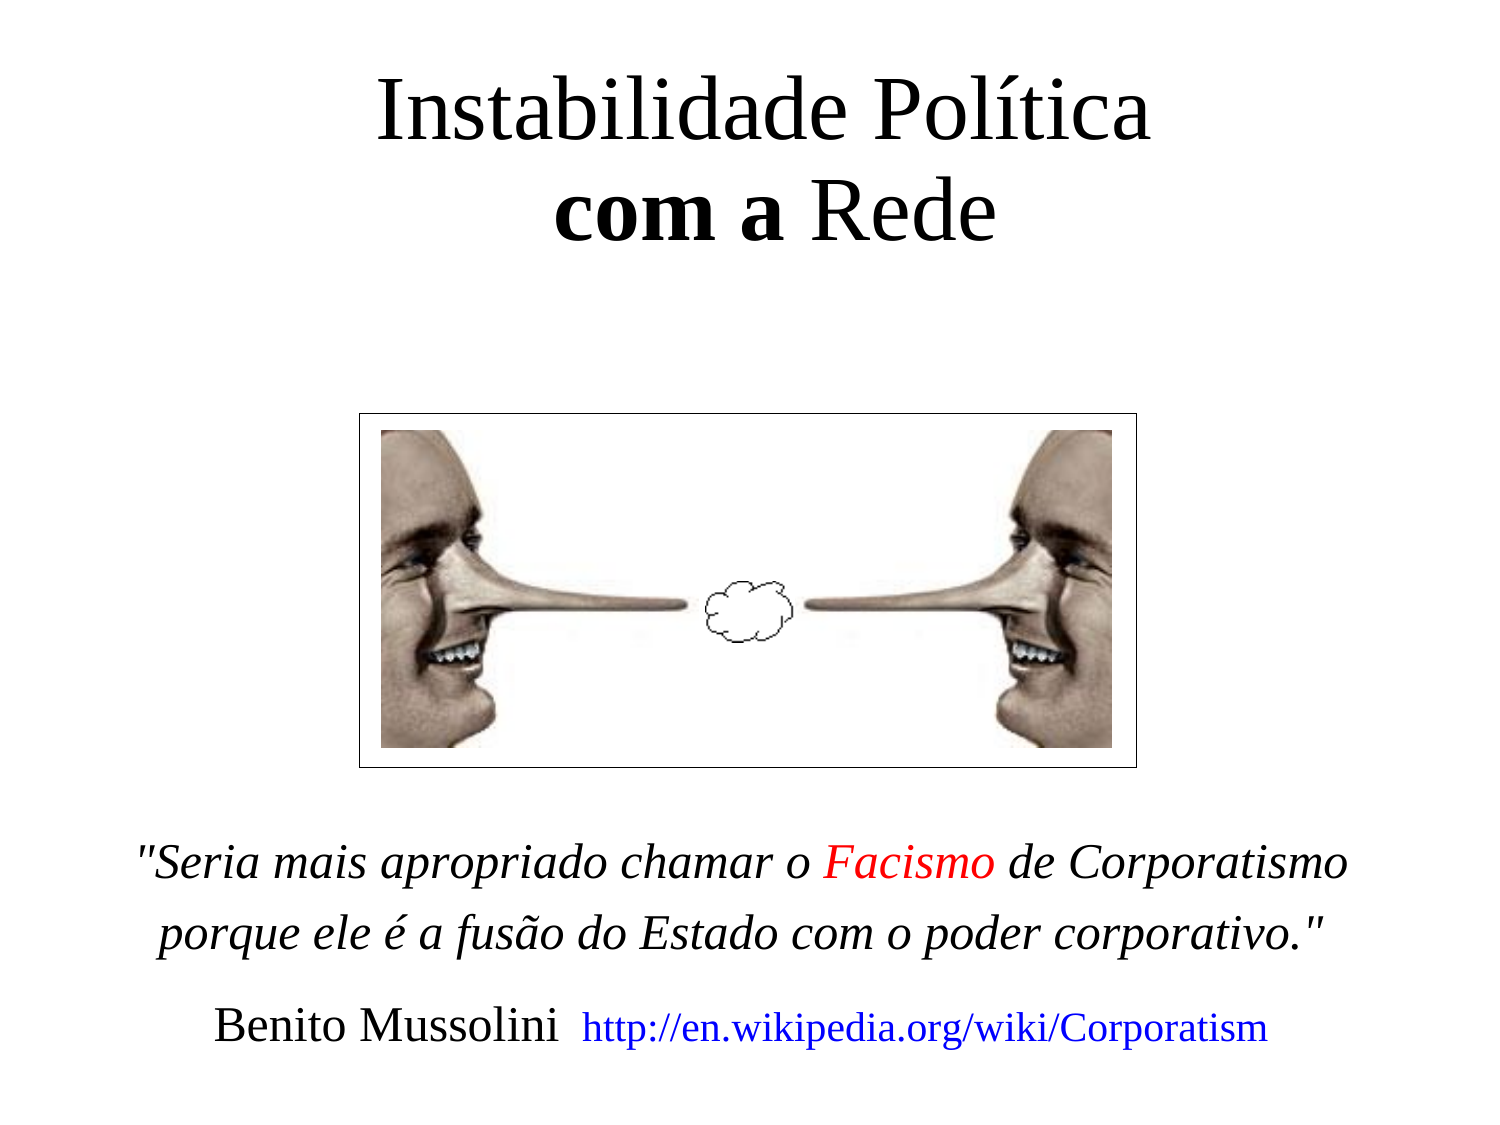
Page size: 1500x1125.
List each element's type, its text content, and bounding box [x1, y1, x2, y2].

title Instabilidade Política com a Rede [138, 50, 1414, 269]
picture [705, 430, 1112, 748]
text_box "Seria mais apropriado chamar o Facismo de Corporatismo porque ele é a fusão do Estado com o poder corporativo." Benito Mussolini http://en.wikipedia.org/wiki/Corporatism [133, 818, 1371, 1062]
picture [381, 430, 699, 748]
